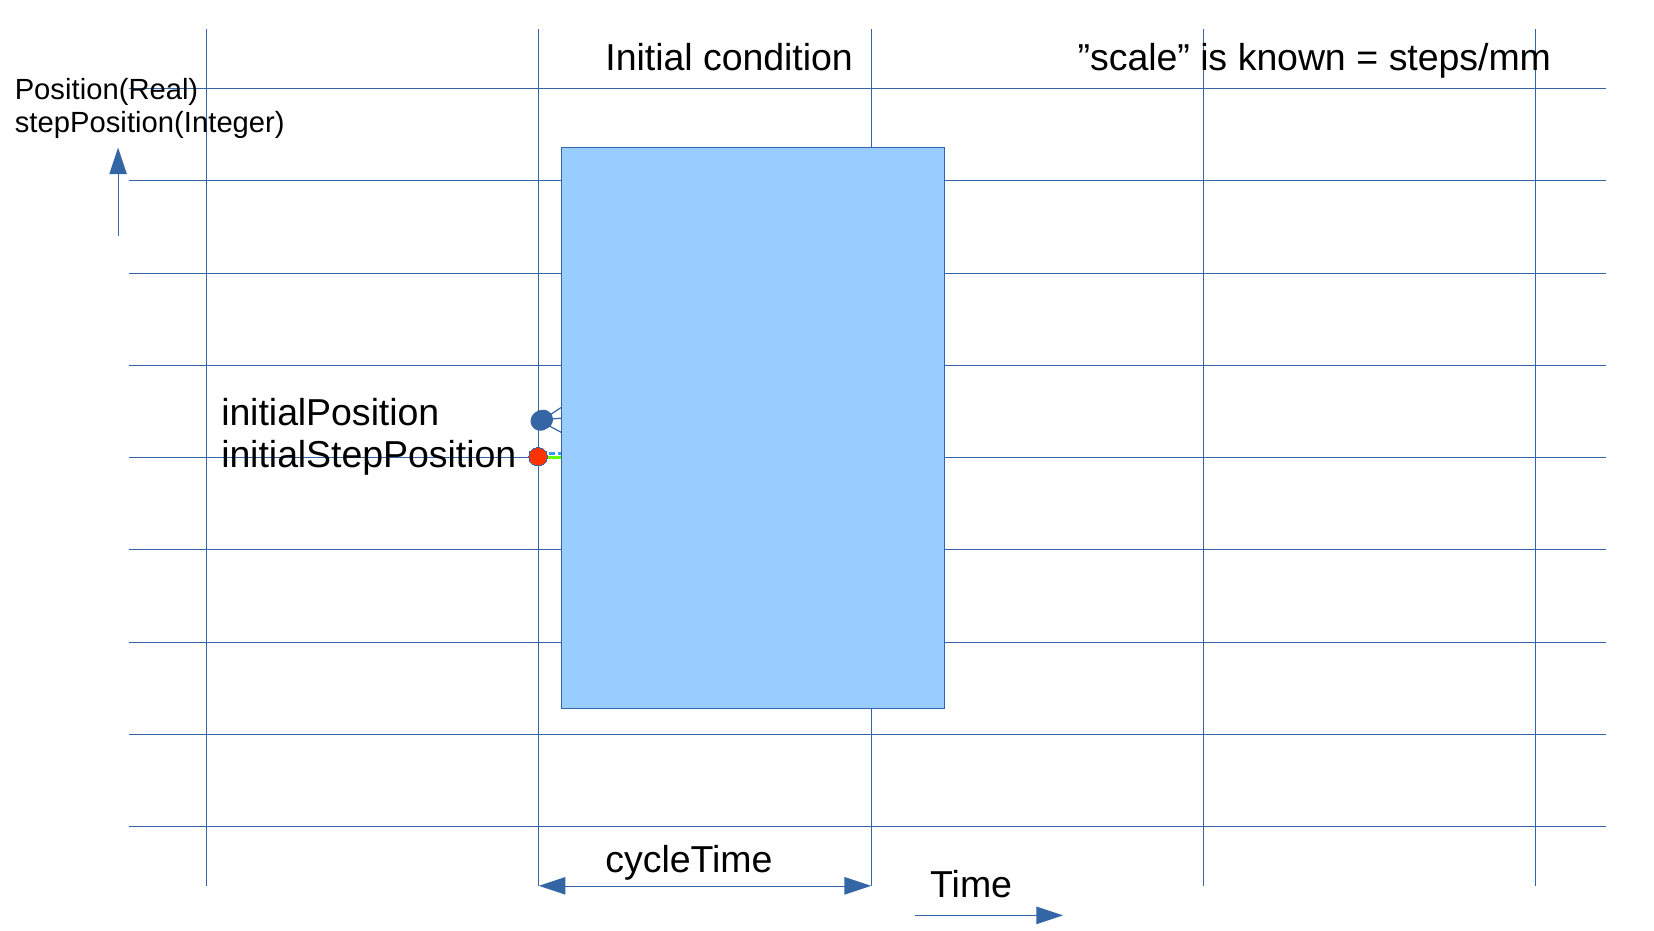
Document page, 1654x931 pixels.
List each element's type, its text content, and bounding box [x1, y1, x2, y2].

text_box Time [915, 856, 1034, 916]
text_box cycleTime [590, 831, 827, 886]
text_box initialPosition initialStepPosition [206, 383, 591, 525]
text_box Position(Real) stepPosition(Integer) [0, 65, 325, 207]
text_box ”scale” is known = steps/mm [1062, 29, 1625, 129]
text_box [561, 147, 945, 709]
text_box Initial condition [590, 29, 1004, 87]
